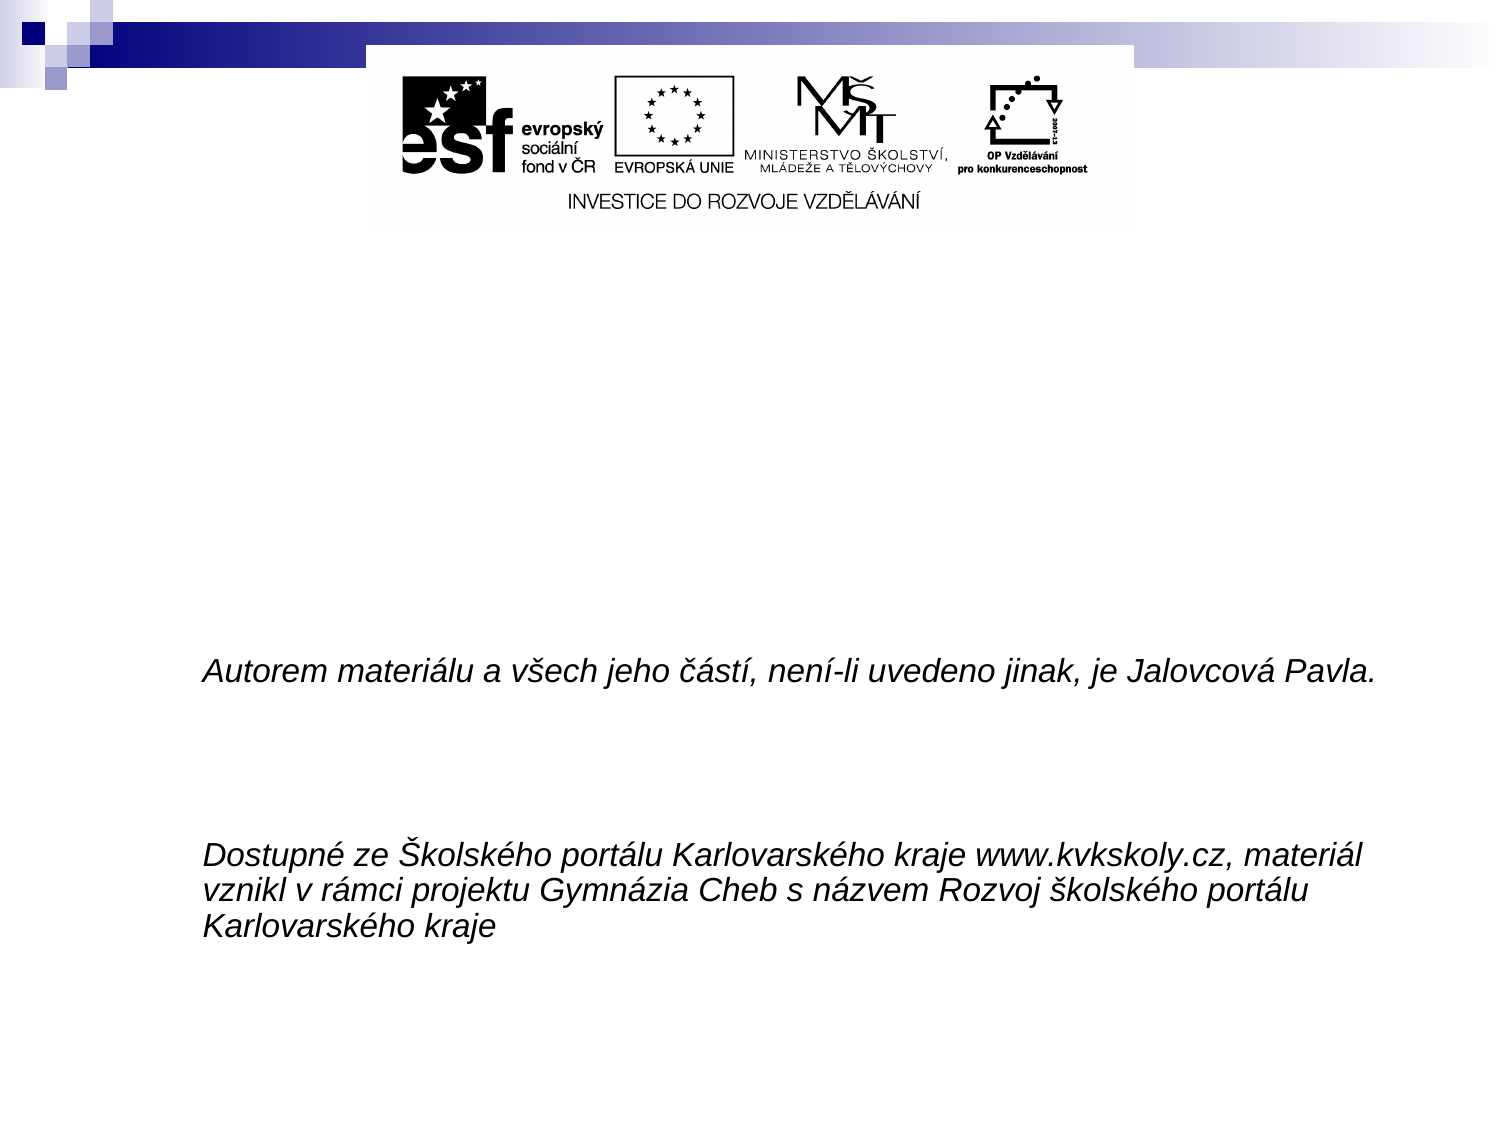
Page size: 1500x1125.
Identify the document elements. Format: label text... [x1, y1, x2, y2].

list Autorem materiálu a všech jeho částí, není-li uvedeno jinak, je Jalovcová Pavla. Dostupné ze Školského portálu Karlovarského kraje www.kvkskoly.cz, materiál vznikl v rámci projektu Gymnázia Cheb s názvem Rozvoj školského portálu Karlovarského kraje [75, 262, 1426, 1005]
picture [366, 45, 1134, 233]
